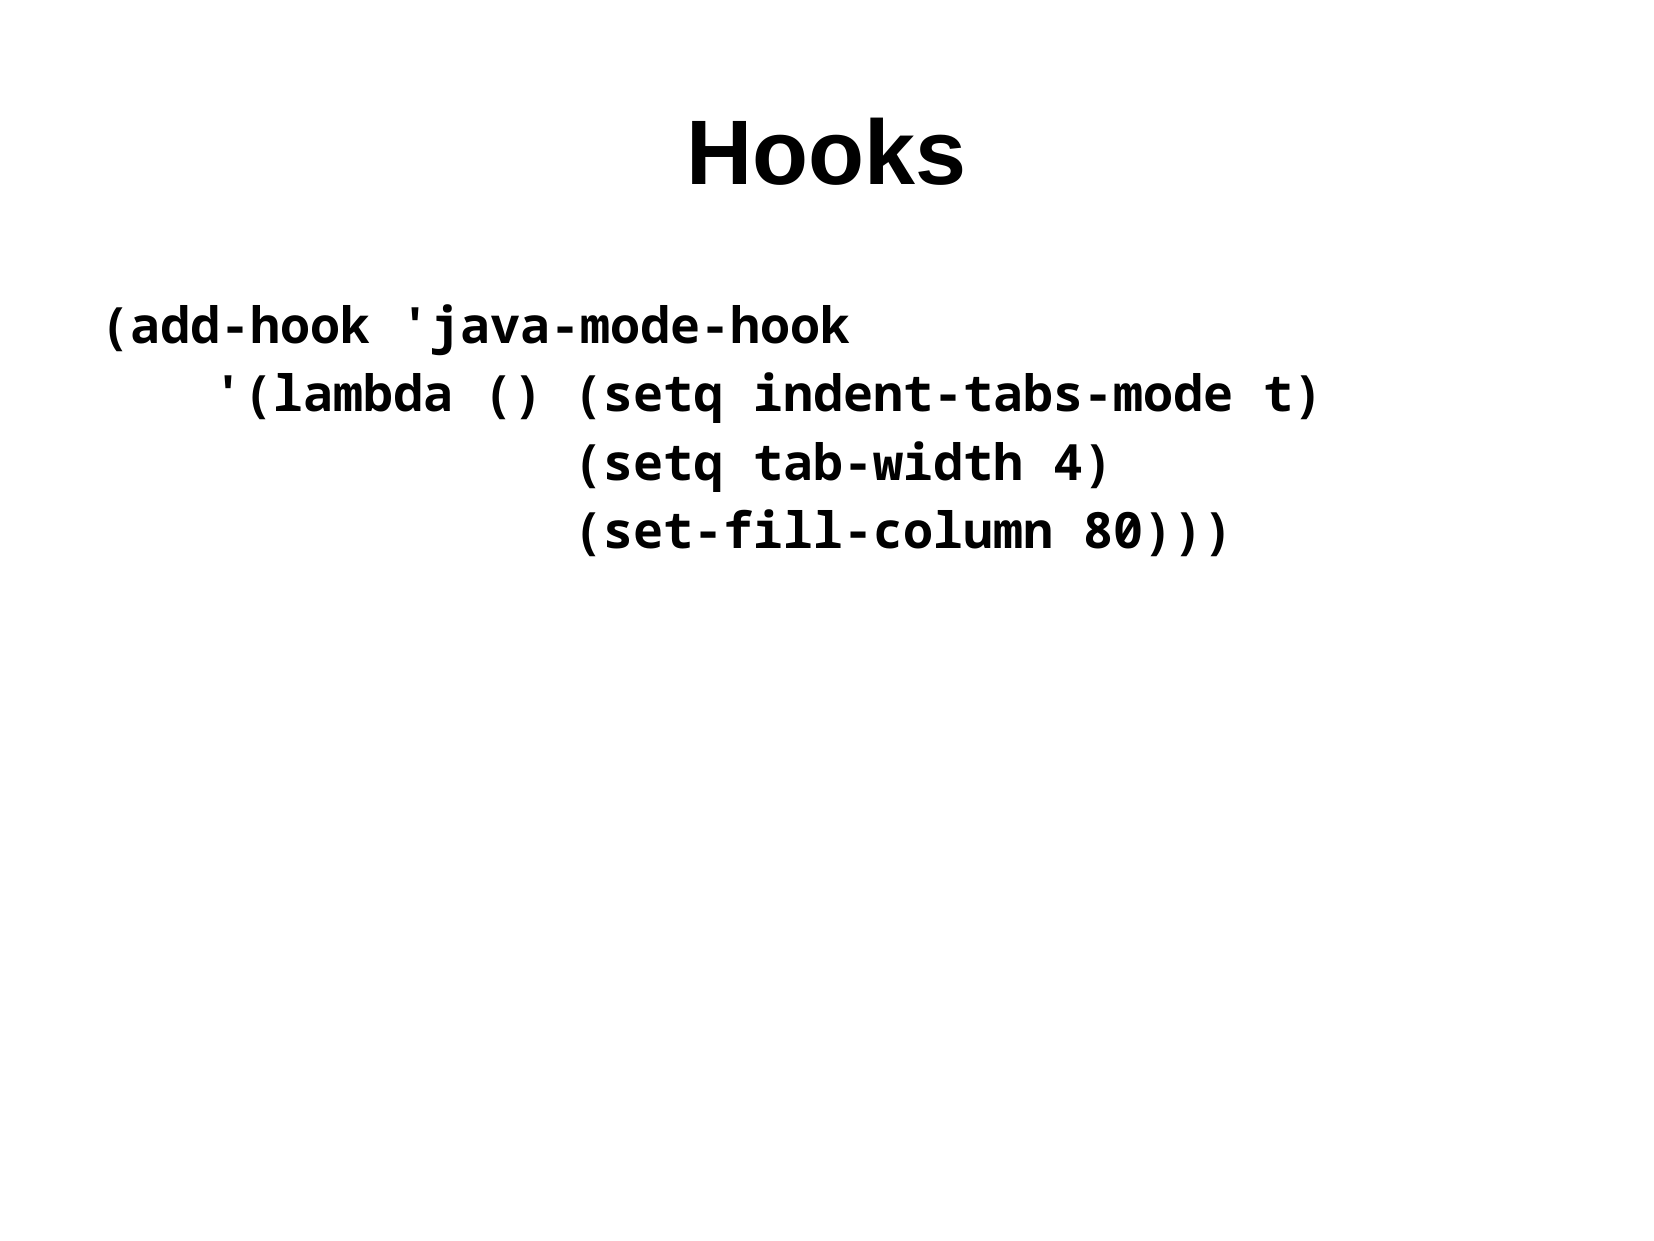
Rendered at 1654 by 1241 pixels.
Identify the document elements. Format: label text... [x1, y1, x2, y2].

title Hooks [82, 56, 1571, 250]
list (add-hook 'java-mode-hook '(lambda () (setq indent-tabs-mode t) (setq tab-width 4) (set-fill-column 80))) [82, 290, 1571, 1094]
